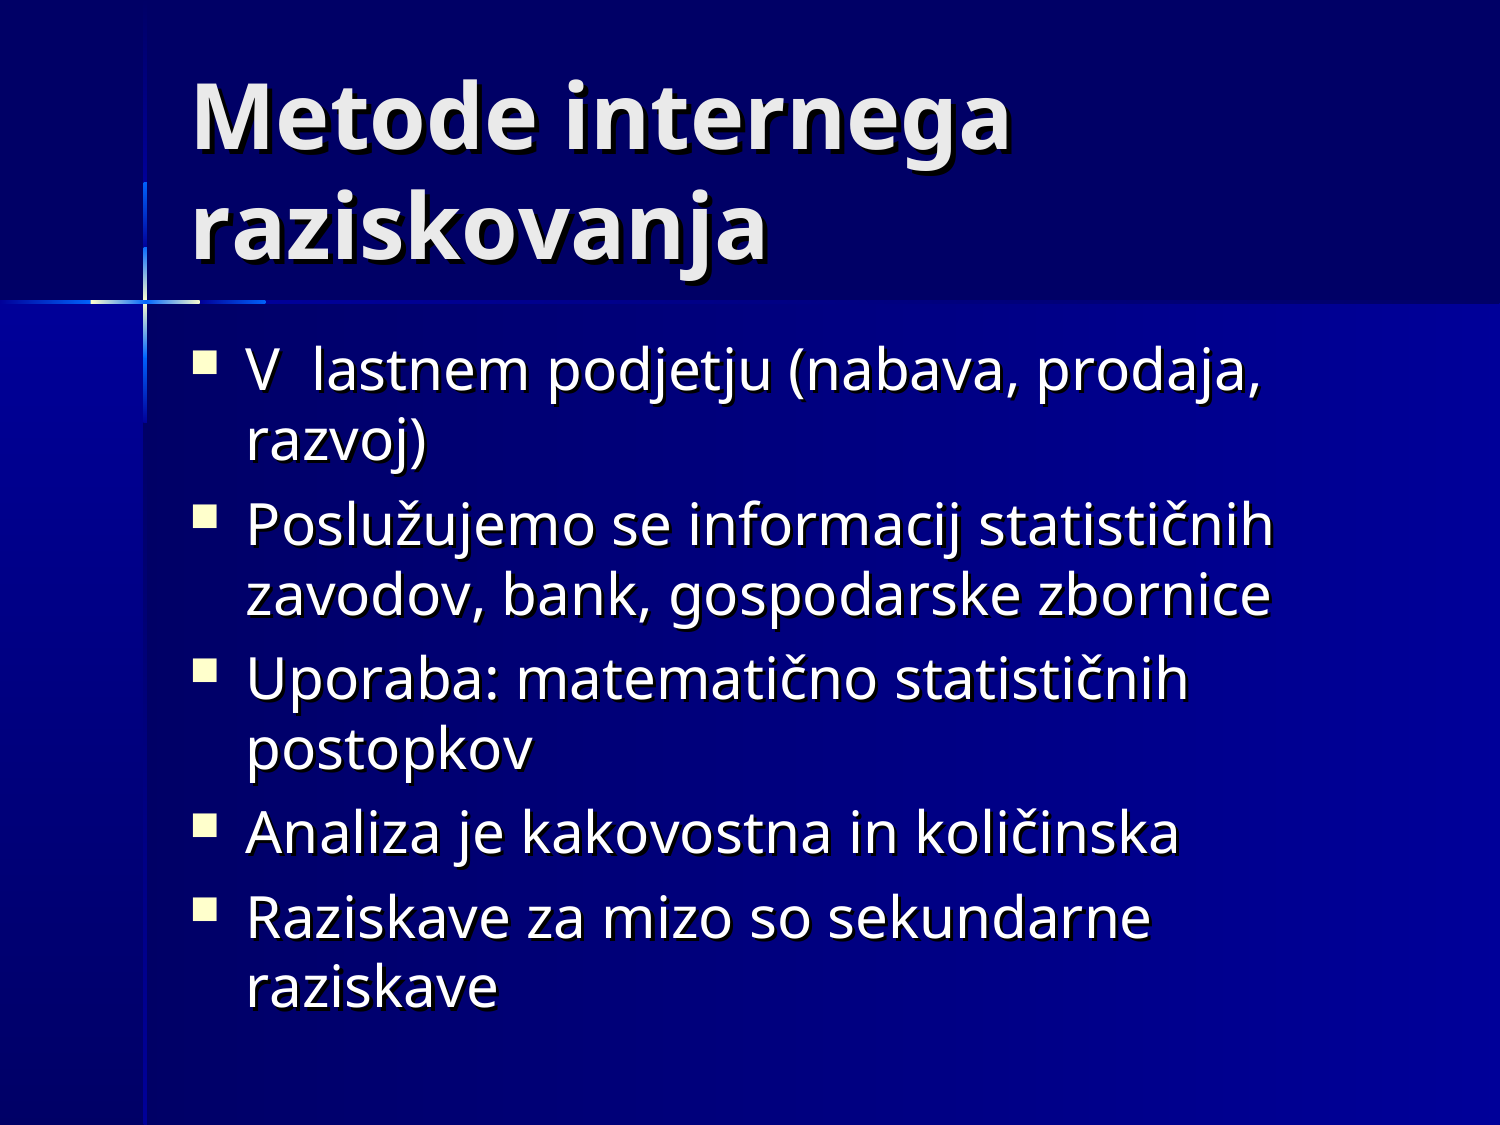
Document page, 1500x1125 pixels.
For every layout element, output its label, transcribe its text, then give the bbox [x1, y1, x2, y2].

title Metode internega raziskovanja [174, 49, 1413, 285]
list V lastnem podjetju (nabava, prodaja, razvoj) Poslužujemo se informacij statističnih zavodov, bank, gospodarske zbornice Uporaba: matematično statističnih postopkov Analiza je kakovostna in količinska Raziskave za mizo so sekundarne raziskave [174, 324, 1413, 1001]
